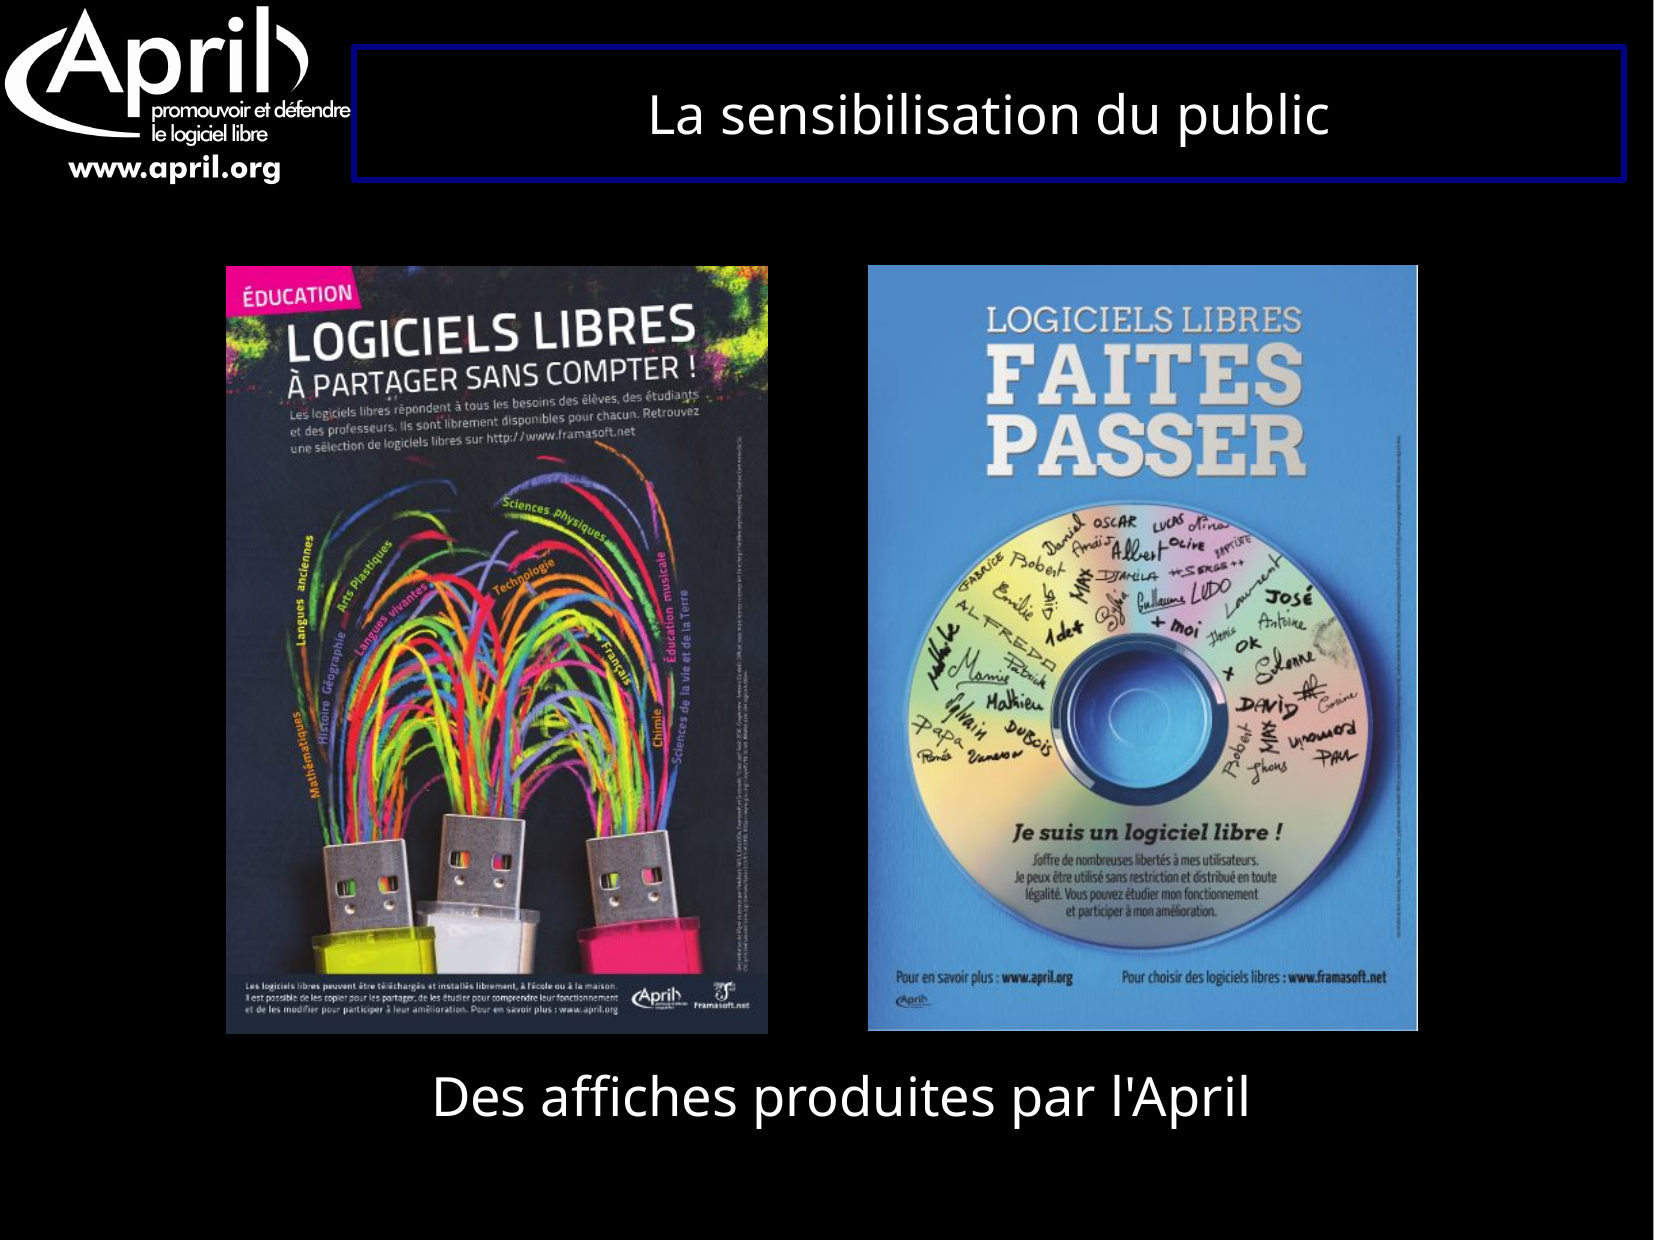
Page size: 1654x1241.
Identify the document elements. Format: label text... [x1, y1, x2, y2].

picture [0, 0, 355, 200]
title La sensibilisation du public [354, 47, 1625, 181]
text_box Des affiches produites par l'April [88, 1051, 1595, 1130]
picture [226, 266, 768, 1034]
picture [868, 265, 1418, 1031]
